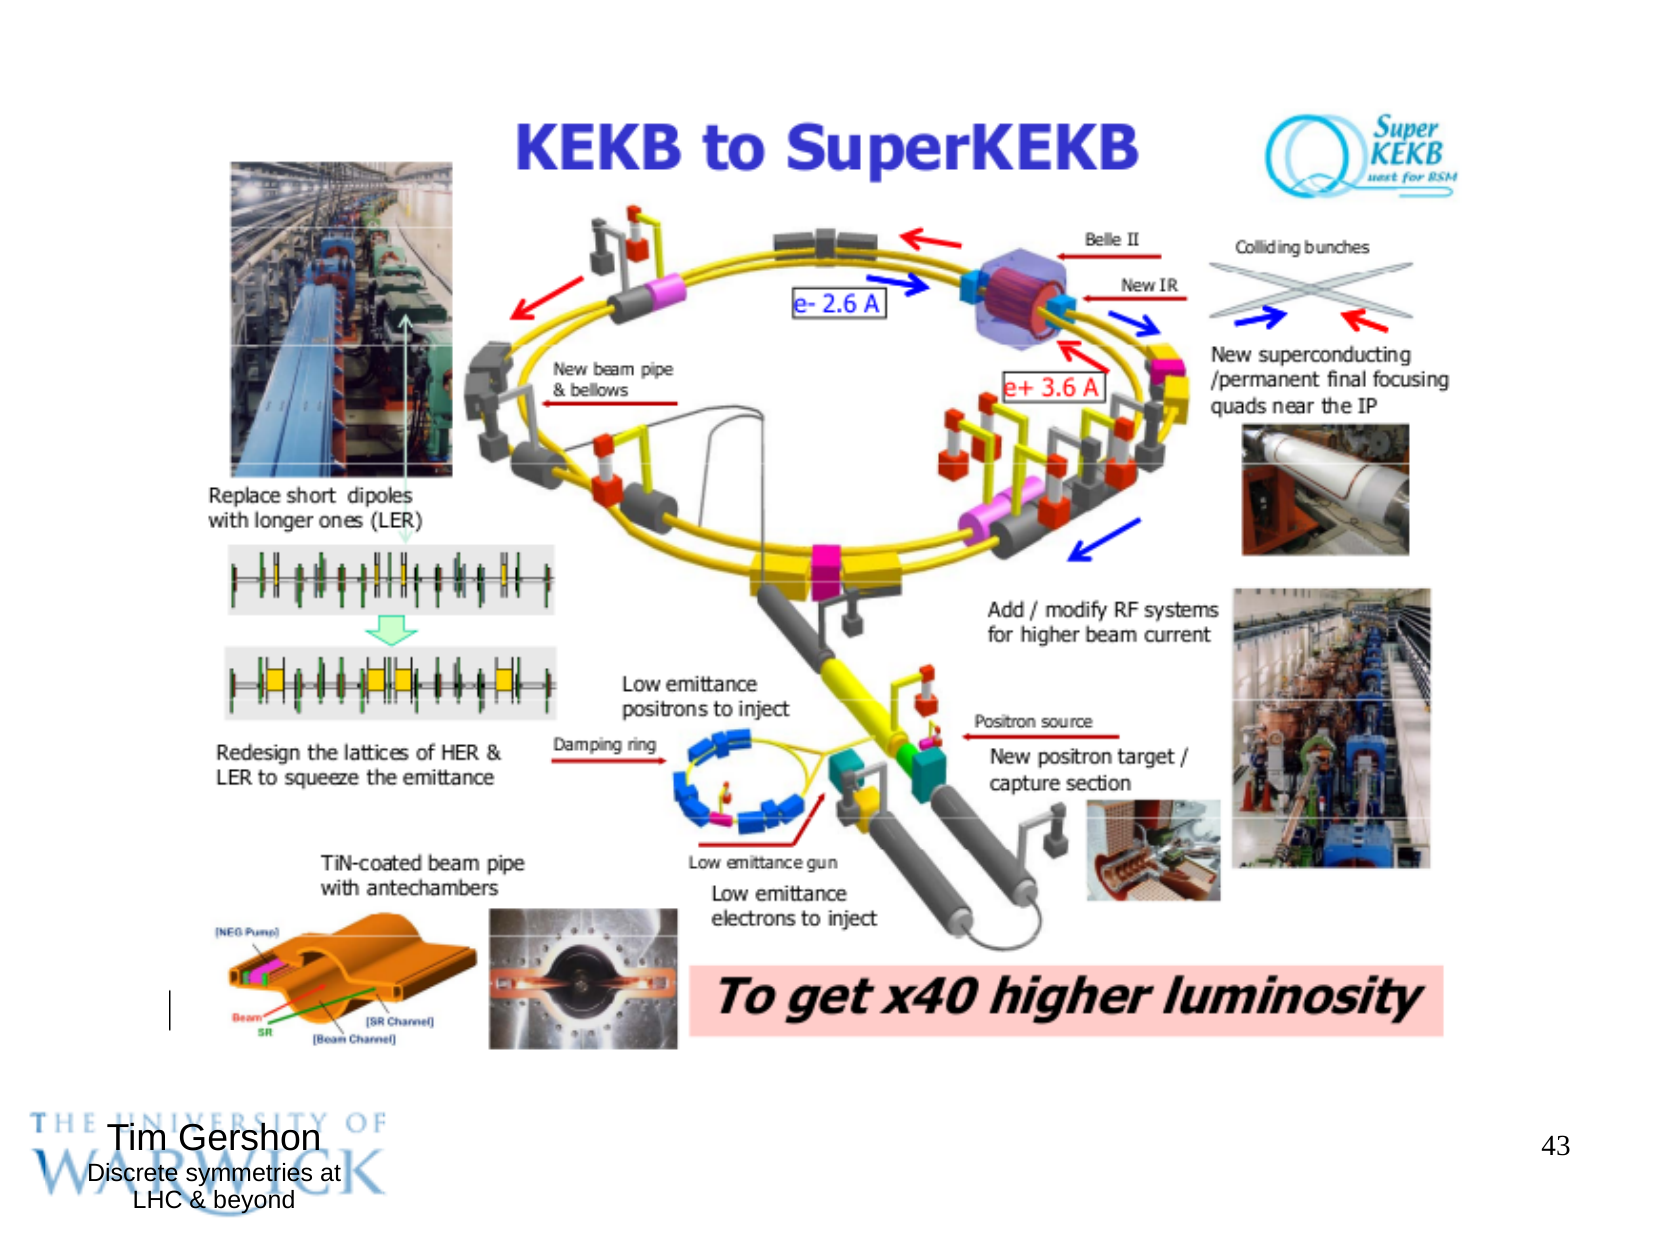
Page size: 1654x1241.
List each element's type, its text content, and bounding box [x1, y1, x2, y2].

picture [19, 1106, 406, 1232]
picture [169, 88, 1486, 1067]
text_box Tim Gershon Discrete symmetries at LHC & beyond [45, 1108, 383, 1222]
